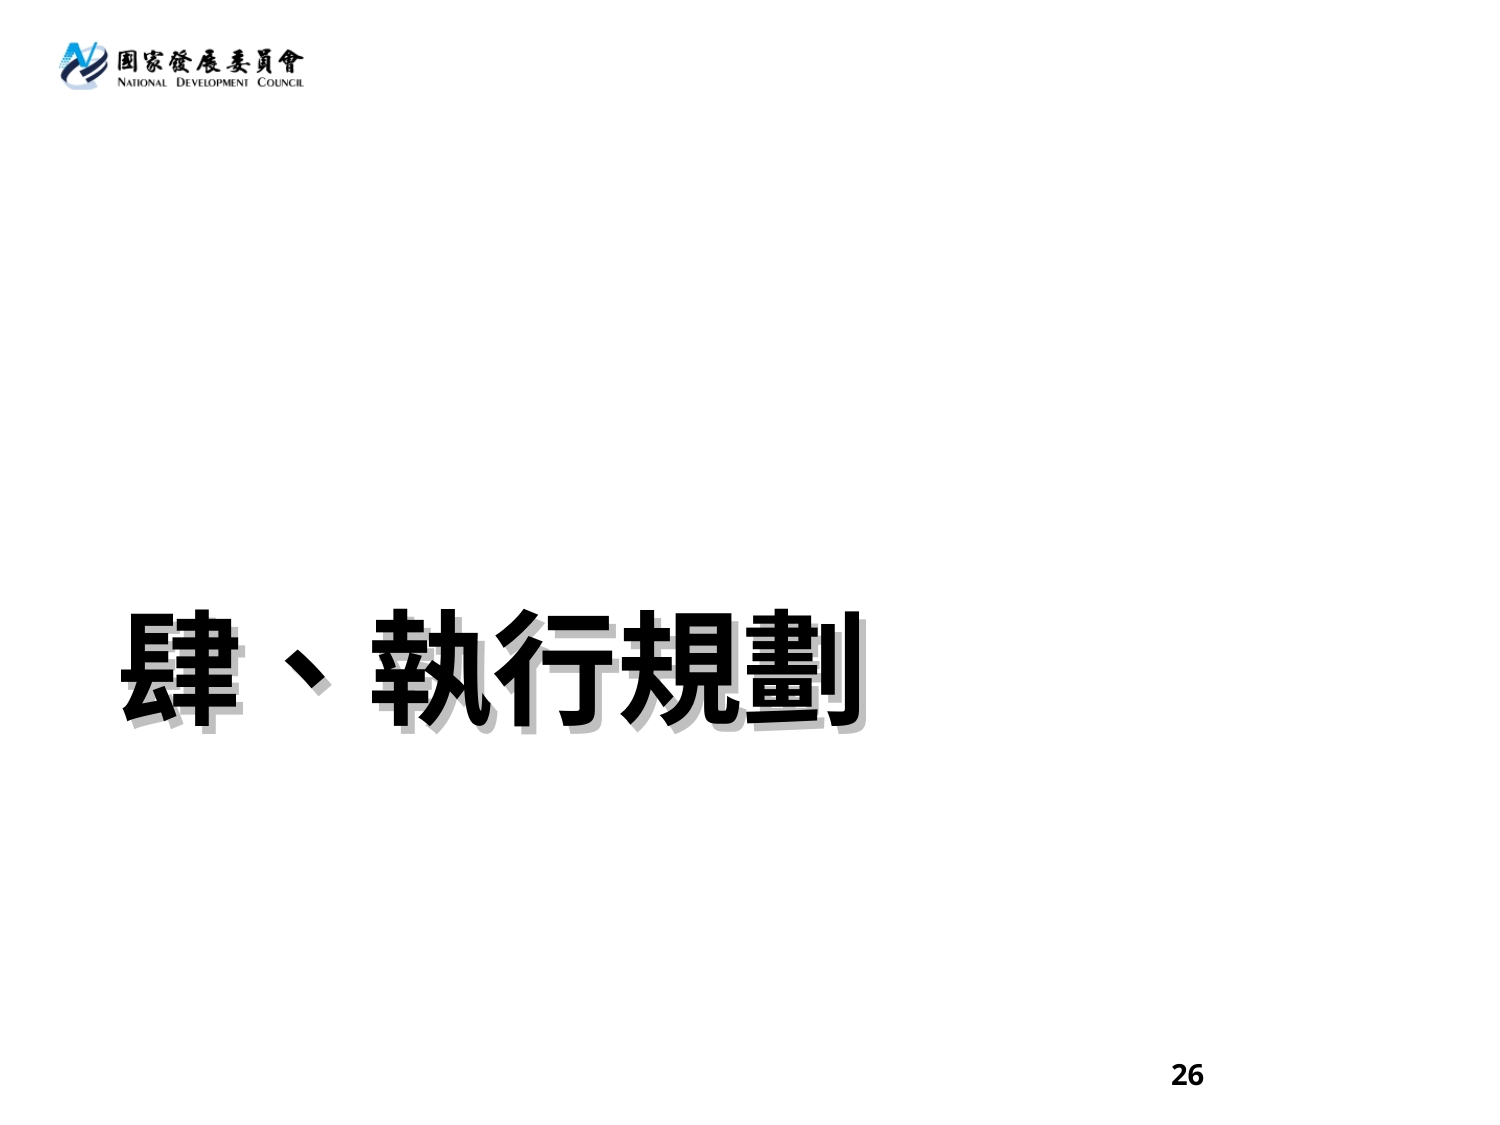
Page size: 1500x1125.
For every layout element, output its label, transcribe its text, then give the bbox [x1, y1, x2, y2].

title 肆、執行規劃 [102, 280, 1397, 749]
text_box 26 [1156, 1045, 1500, 1106]
